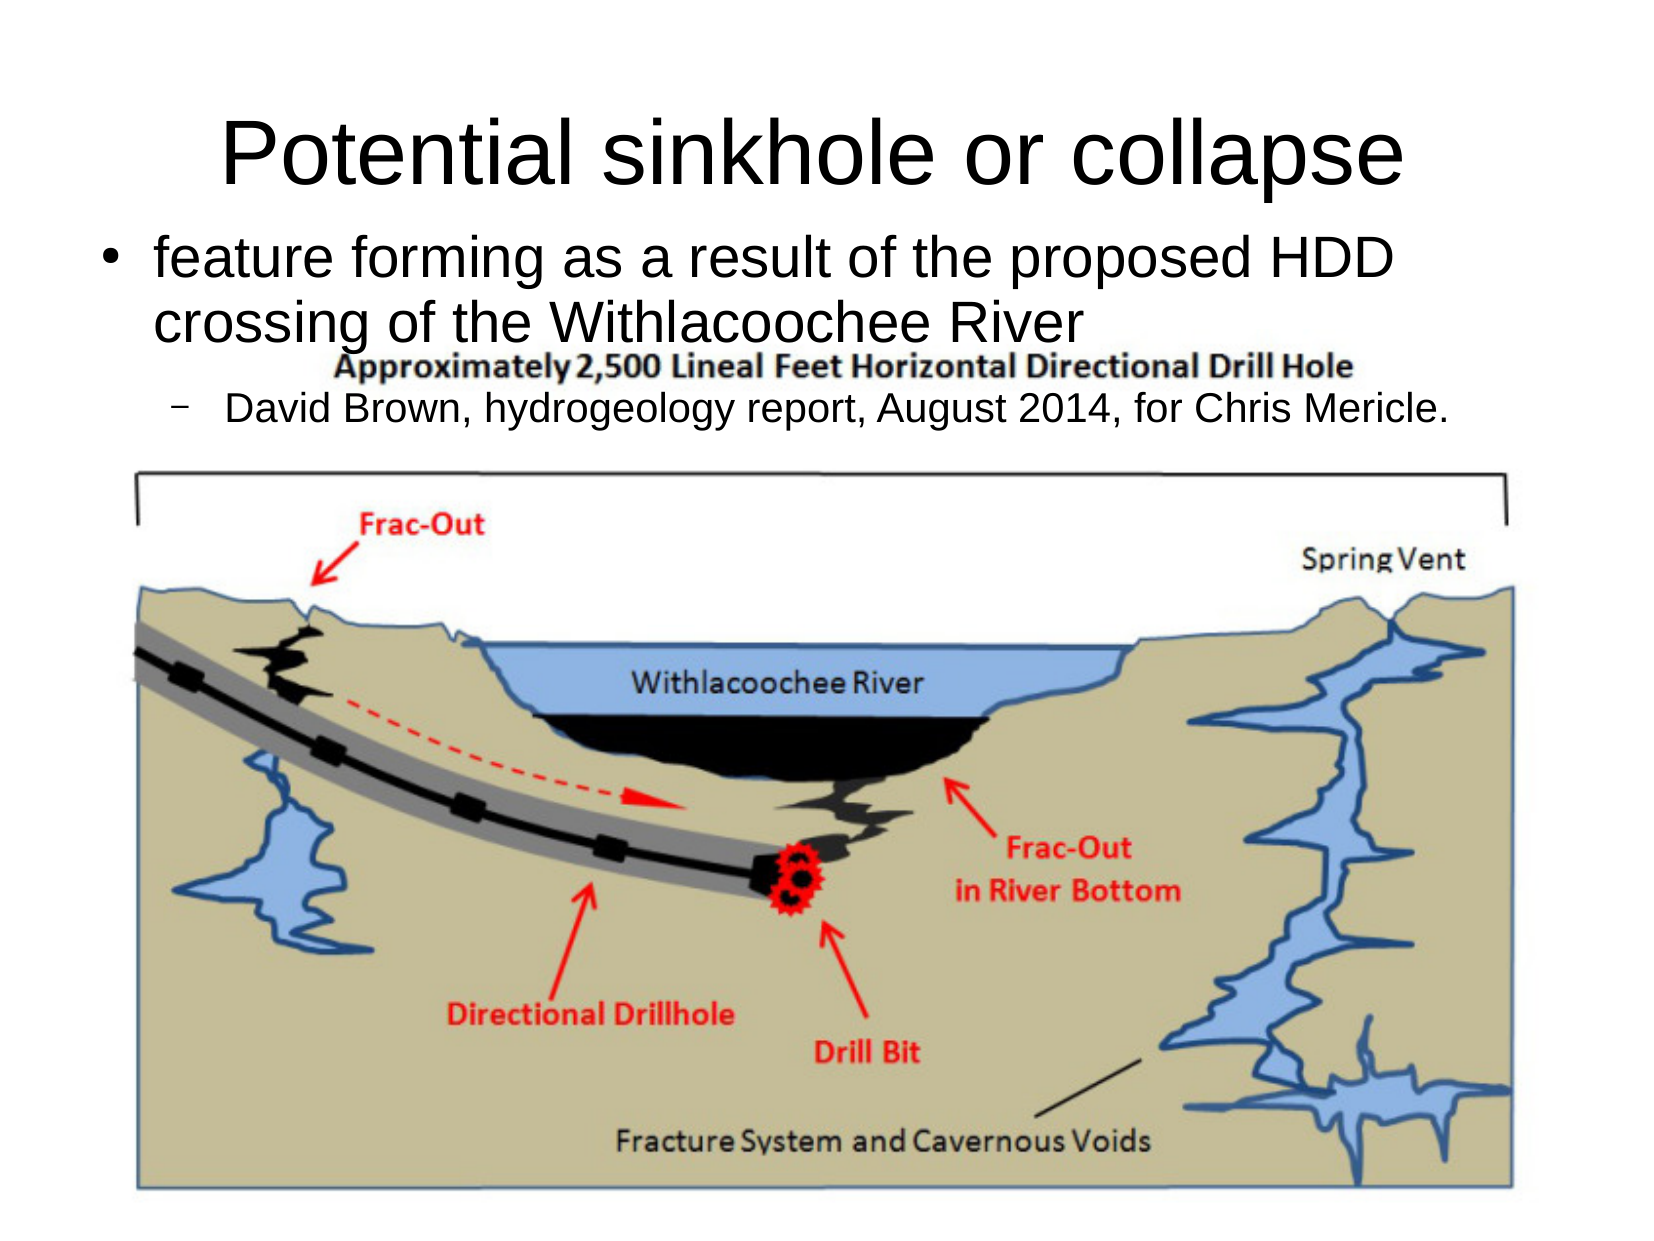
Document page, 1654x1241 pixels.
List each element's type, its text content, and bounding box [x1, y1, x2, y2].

list feature forming as a result of the proposed HDD crossing of the Withlacoochee River David Brown, hydrogeology report, August 2014, for Chris Mericle. [82, 225, 1571, 1010]
picture [8, 329, 1654, 1241]
title Potential sinkhole or collapse [82, 49, 1571, 225]
